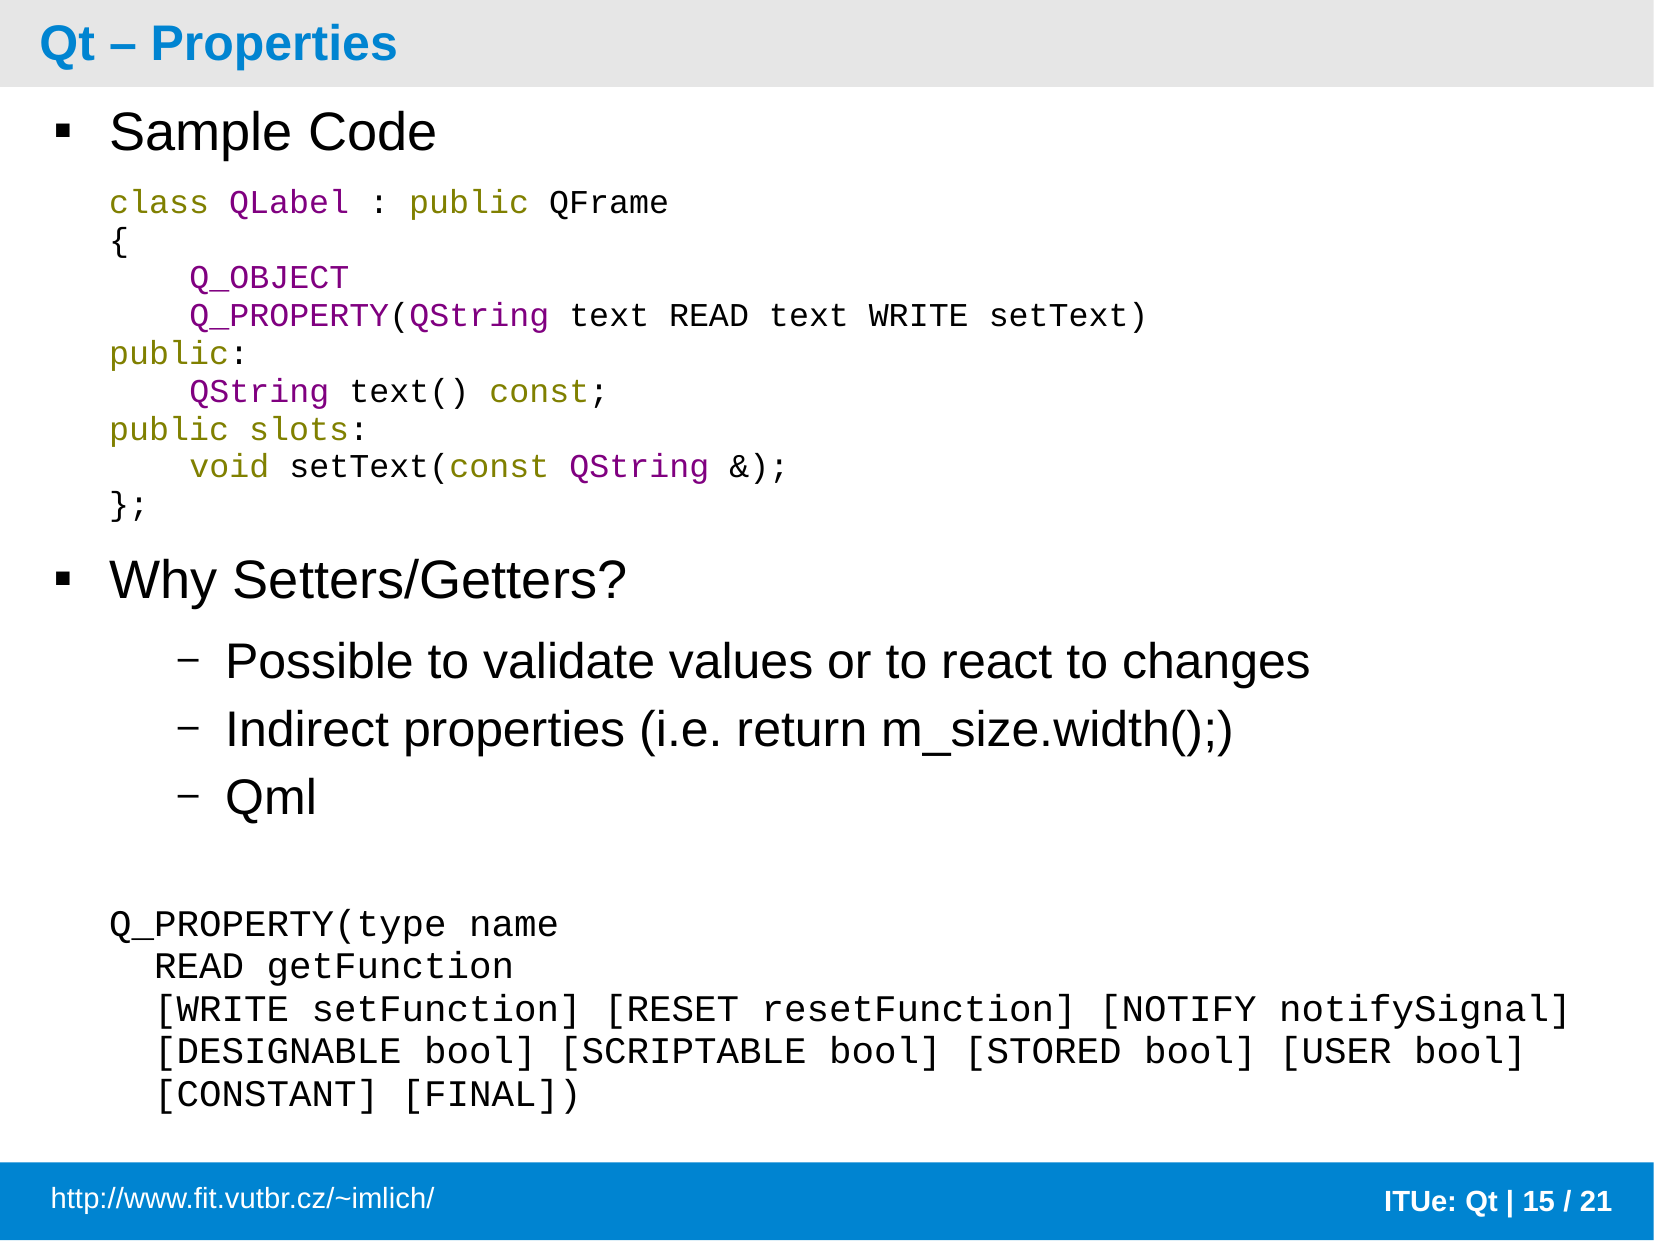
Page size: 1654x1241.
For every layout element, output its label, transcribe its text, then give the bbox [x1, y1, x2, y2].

title Qt – Properties [39, 5, 1615, 81]
list Sample Code class QLabel : public QFrame { Q_OBJECT Q_PROPERTY(QString text READ text WRITE setText) public: QString text() const; public slots: void setText(const QString &); }; Why Setters/Getters? Possible to validate values or to react to changes Indirect properties (i.e. return m_size.width();) Qml Q_PROPERTY(type name READ getFunction [WRITE setFunction] [RESET resetFunction] [NOTIFY notifySignal] [DESIGNABLE bool] [SCRIPTABLE bool] [STORED bool] [USER bool] [CONSTANT] [FINAL]) [38, 101, 1616, 1180]
